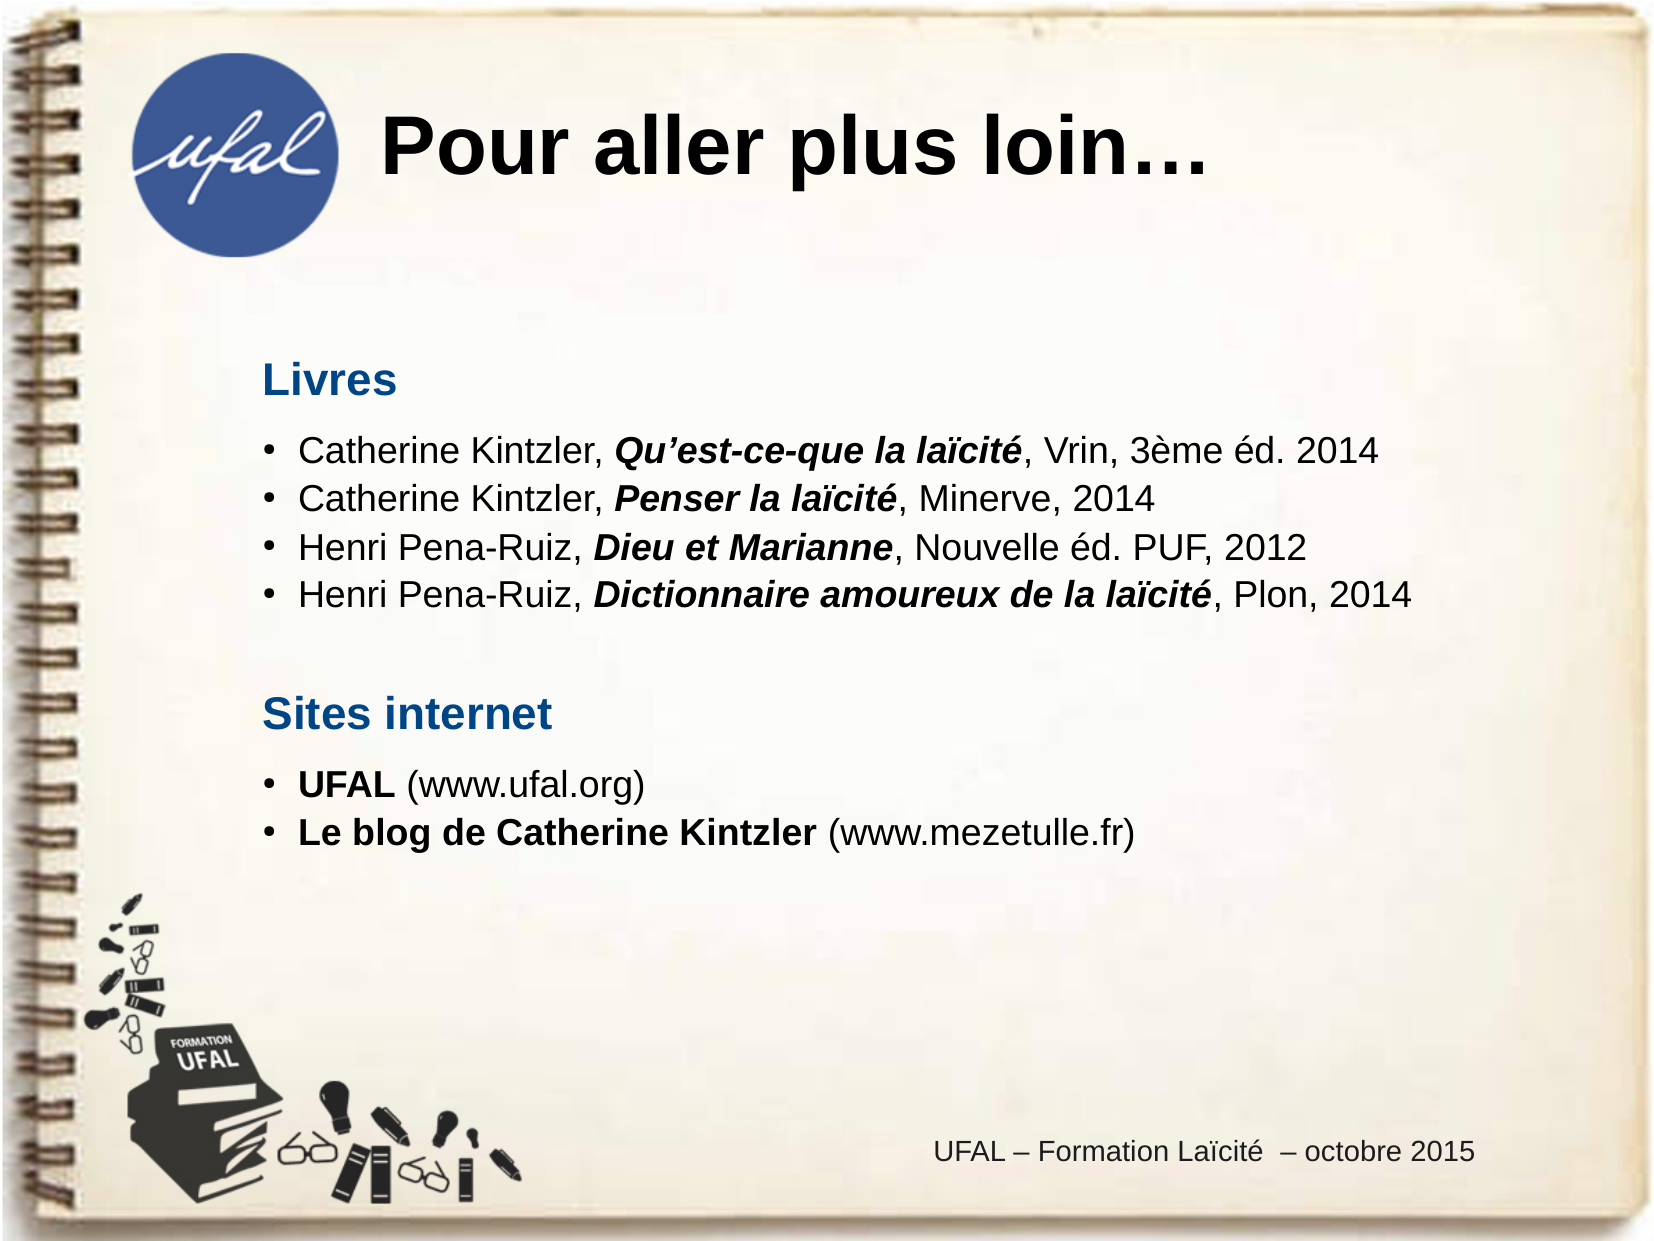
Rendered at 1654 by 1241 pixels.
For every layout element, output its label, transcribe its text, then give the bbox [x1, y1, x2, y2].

text_box UFAL – Formation Laïcité – octobre 2015 [826, 1133, 1583, 1170]
text_box Pour aller plus loin… [366, 70, 1607, 221]
text_box Livres Catherine Kintzler, Qu’est-ce-que la laïcité, Vrin, 3ème éd. 2014 Catherine Kintzler, Penser la laïcité, Minerve, 2014 Henri Pena-Ruiz, Dieu et Marianne, Nouvelle éd. PUF, 2012 Henri Pena-Ruiz, Dictionnaire amoureux de la laïcité, Plon, 2014 Sites internet UFAL (www.ufal.org) Le blog de Catherine Kintzler (www.mezetulle.fr) [248, 342, 1619, 909]
picture [0, 1, 1654, 1241]
